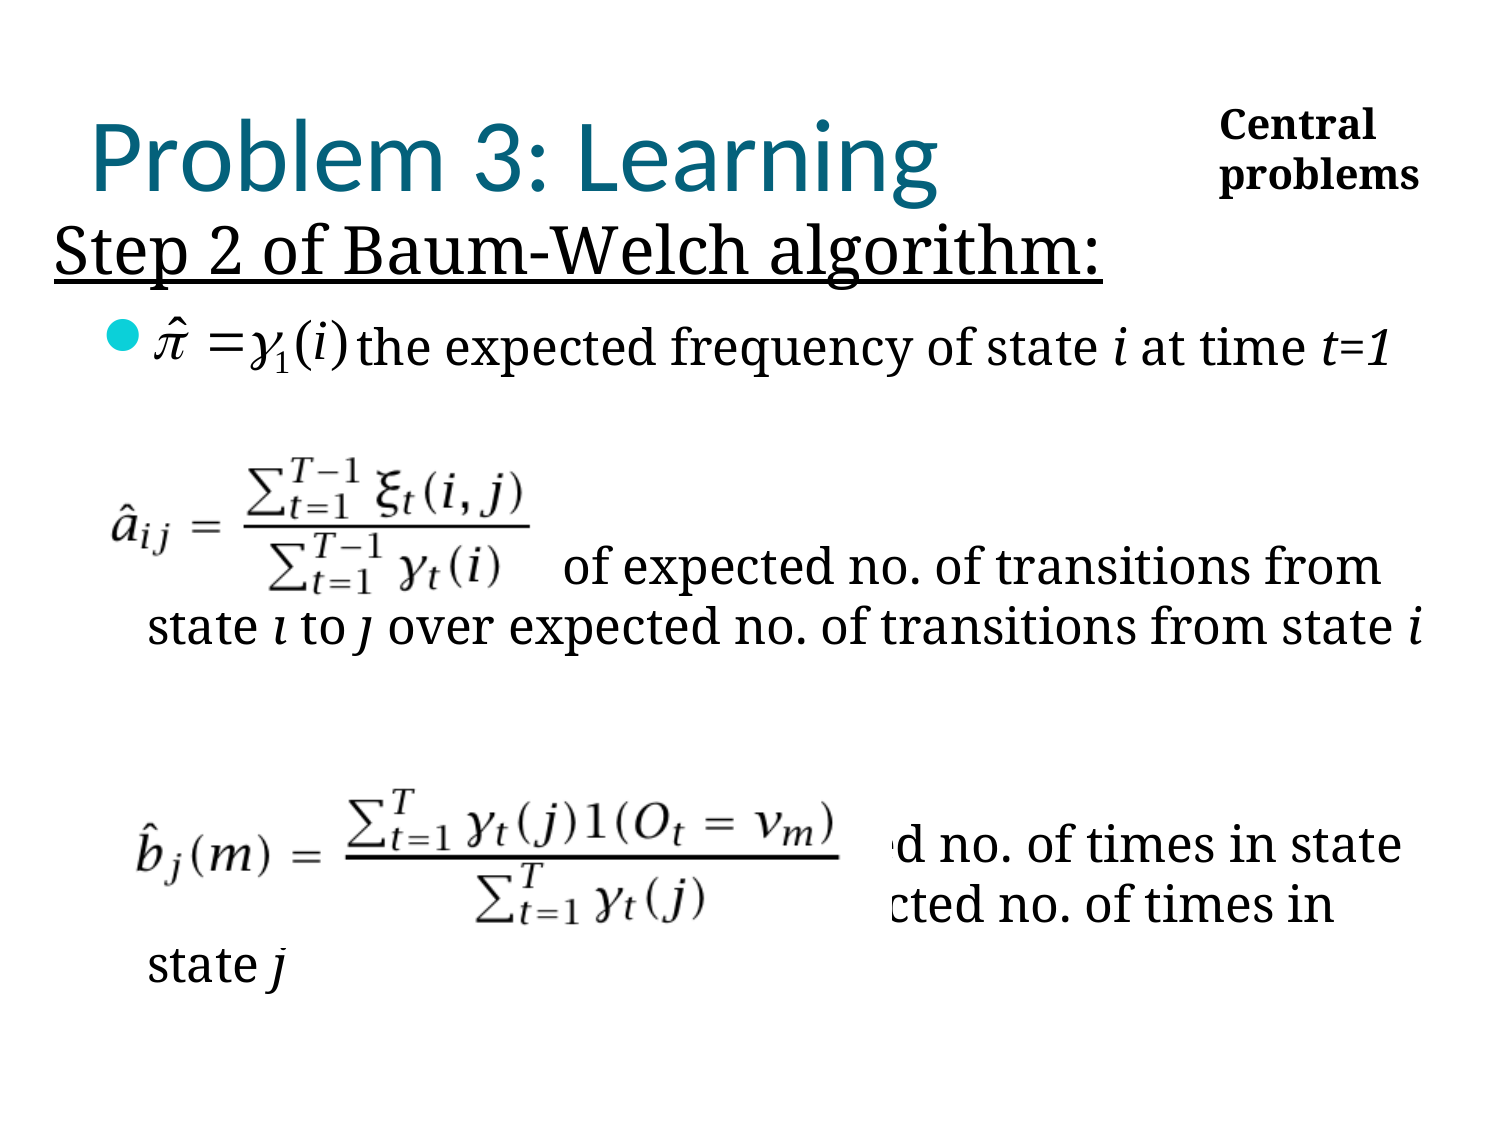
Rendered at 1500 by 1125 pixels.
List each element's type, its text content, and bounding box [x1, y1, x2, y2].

chart [147, 302, 360, 383]
text_box Step 2 of Baum-Welch algorithm: [39, 199, 1118, 296]
picture [100, 431, 563, 613]
text_box Central problems [1204, 90, 1435, 206]
picture [105, 764, 892, 948]
title Problem 3: Learning [75, 37, 1426, 263]
list the expected frequency of state i at time t=1 ratio of expected no. of transitions from state i to j over expected no. of transitions from state i ratio of expected no. of times in state j observing symbol k over expected no. of times in state j [87, 299, 1438, 1125]
